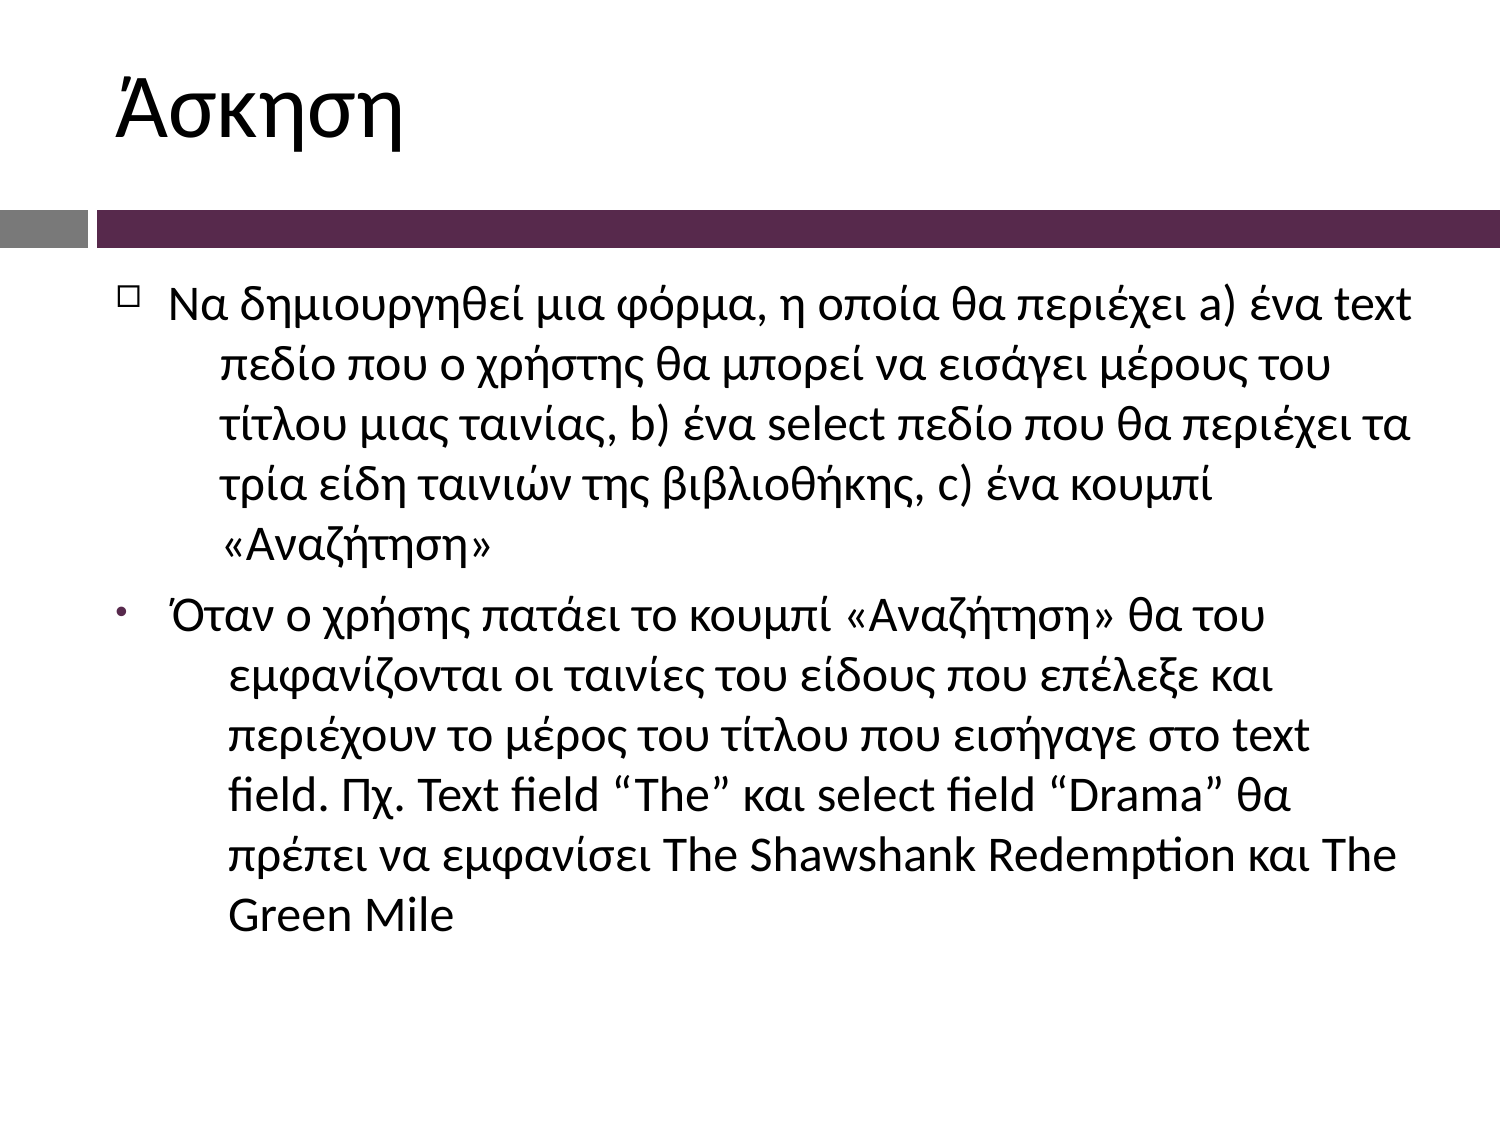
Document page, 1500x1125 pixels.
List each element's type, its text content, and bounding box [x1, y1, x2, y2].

title Άσκηση [100, 19, 1438, 182]
list Να δημιουργηθεί μια φόρμα, η οποία θα περιέχει a) ένα text πεδίο που ο χρήστης θα μπορεί να εισάγει μέρους του τίτλου μιας ταινίας, b) ένα select πεδίο που θα περιέχει τα τρία είδη ταινιών της βιβλιοθήκης, c) ένα κουμπί «Αναζήτηση» Όταν ο χρήσης πατάει το κουμπί «Αναζήτηση» θα του εμφανίζονται οι ταινίες του είδους που επέλεξε και περιέχουν το μέρος του τίτλου που εισήγαγε στο text field. Πχ. Text field “The” και select field “Drama” θα πρέπει να εμφανίσει The Shawshank Redemption και The Green Mile [100, 262, 1438, 1000]
